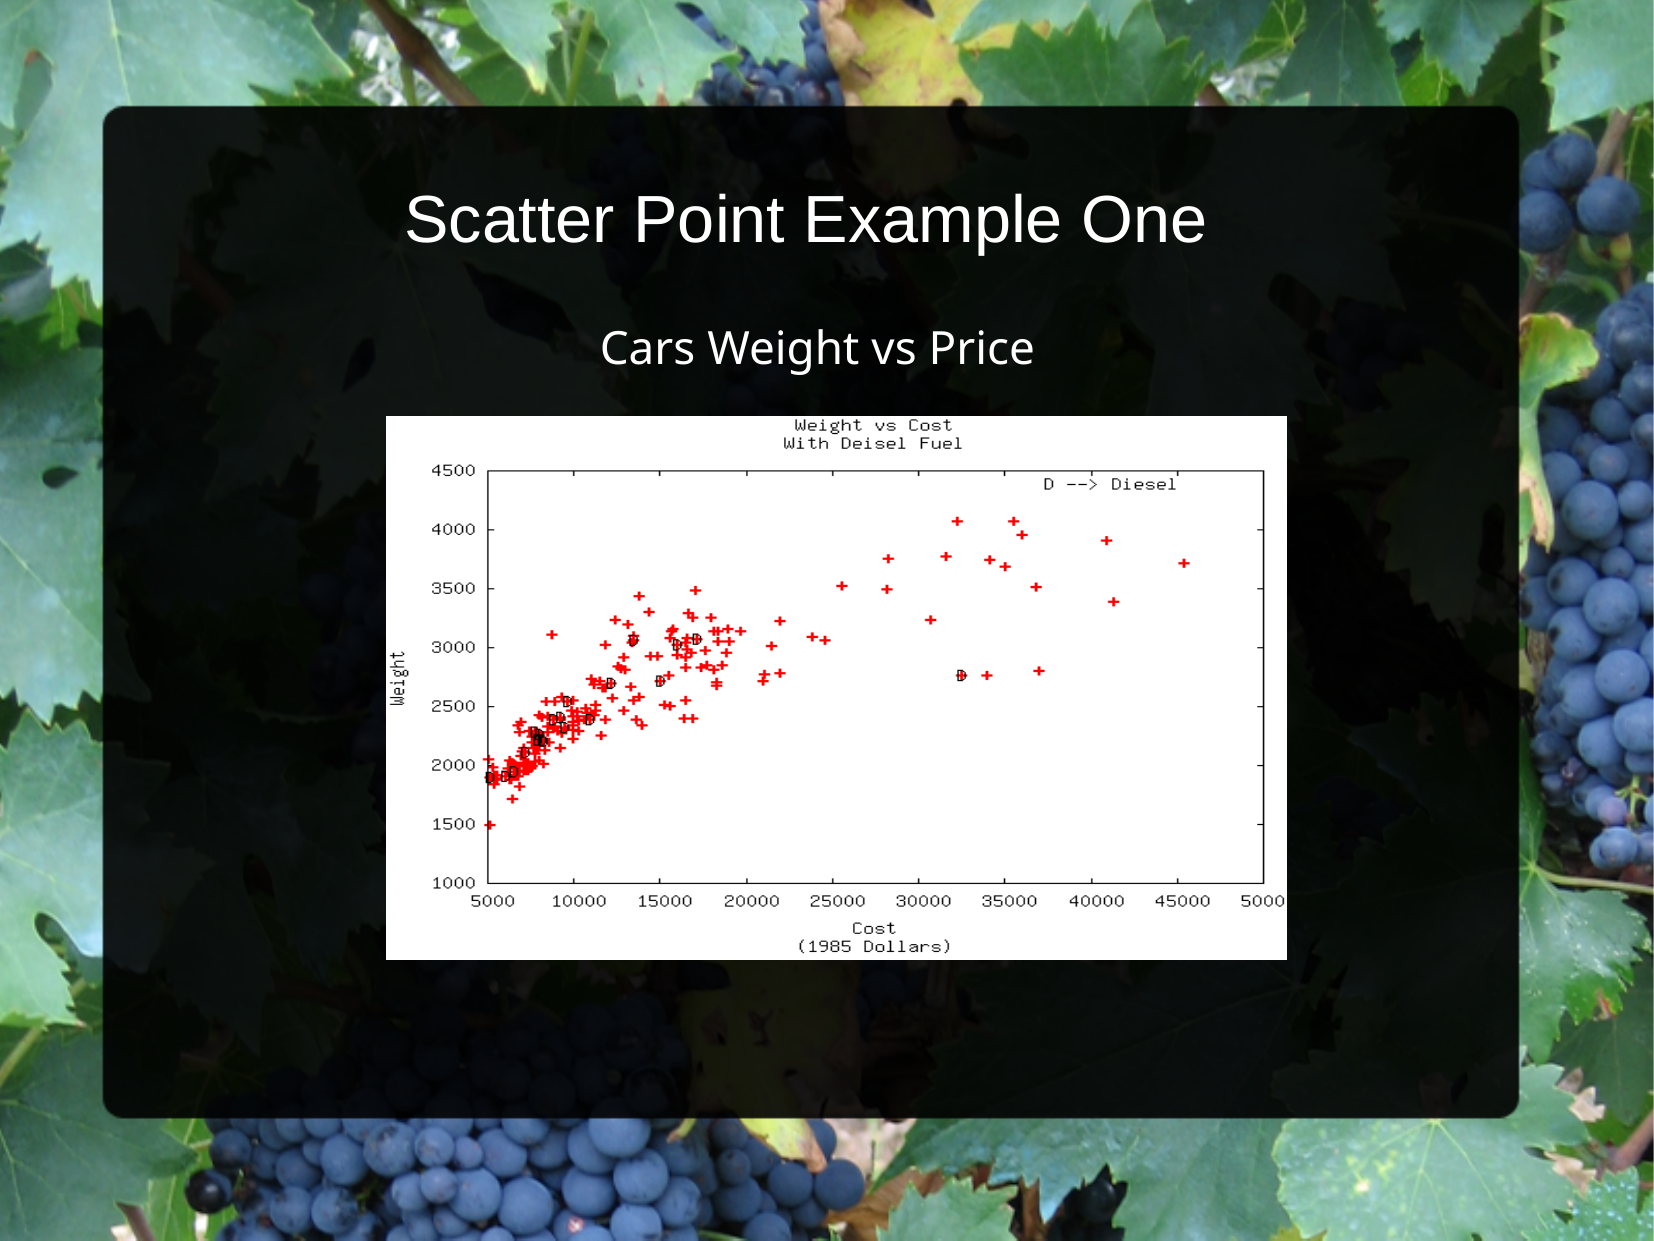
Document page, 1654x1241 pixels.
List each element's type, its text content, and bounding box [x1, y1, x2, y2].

title Scatter Point Example One [112, 181, 1501, 257]
picture [0, 0, 1654, 1241]
text_box Cars Weight vs Price [558, 307, 1099, 398]
